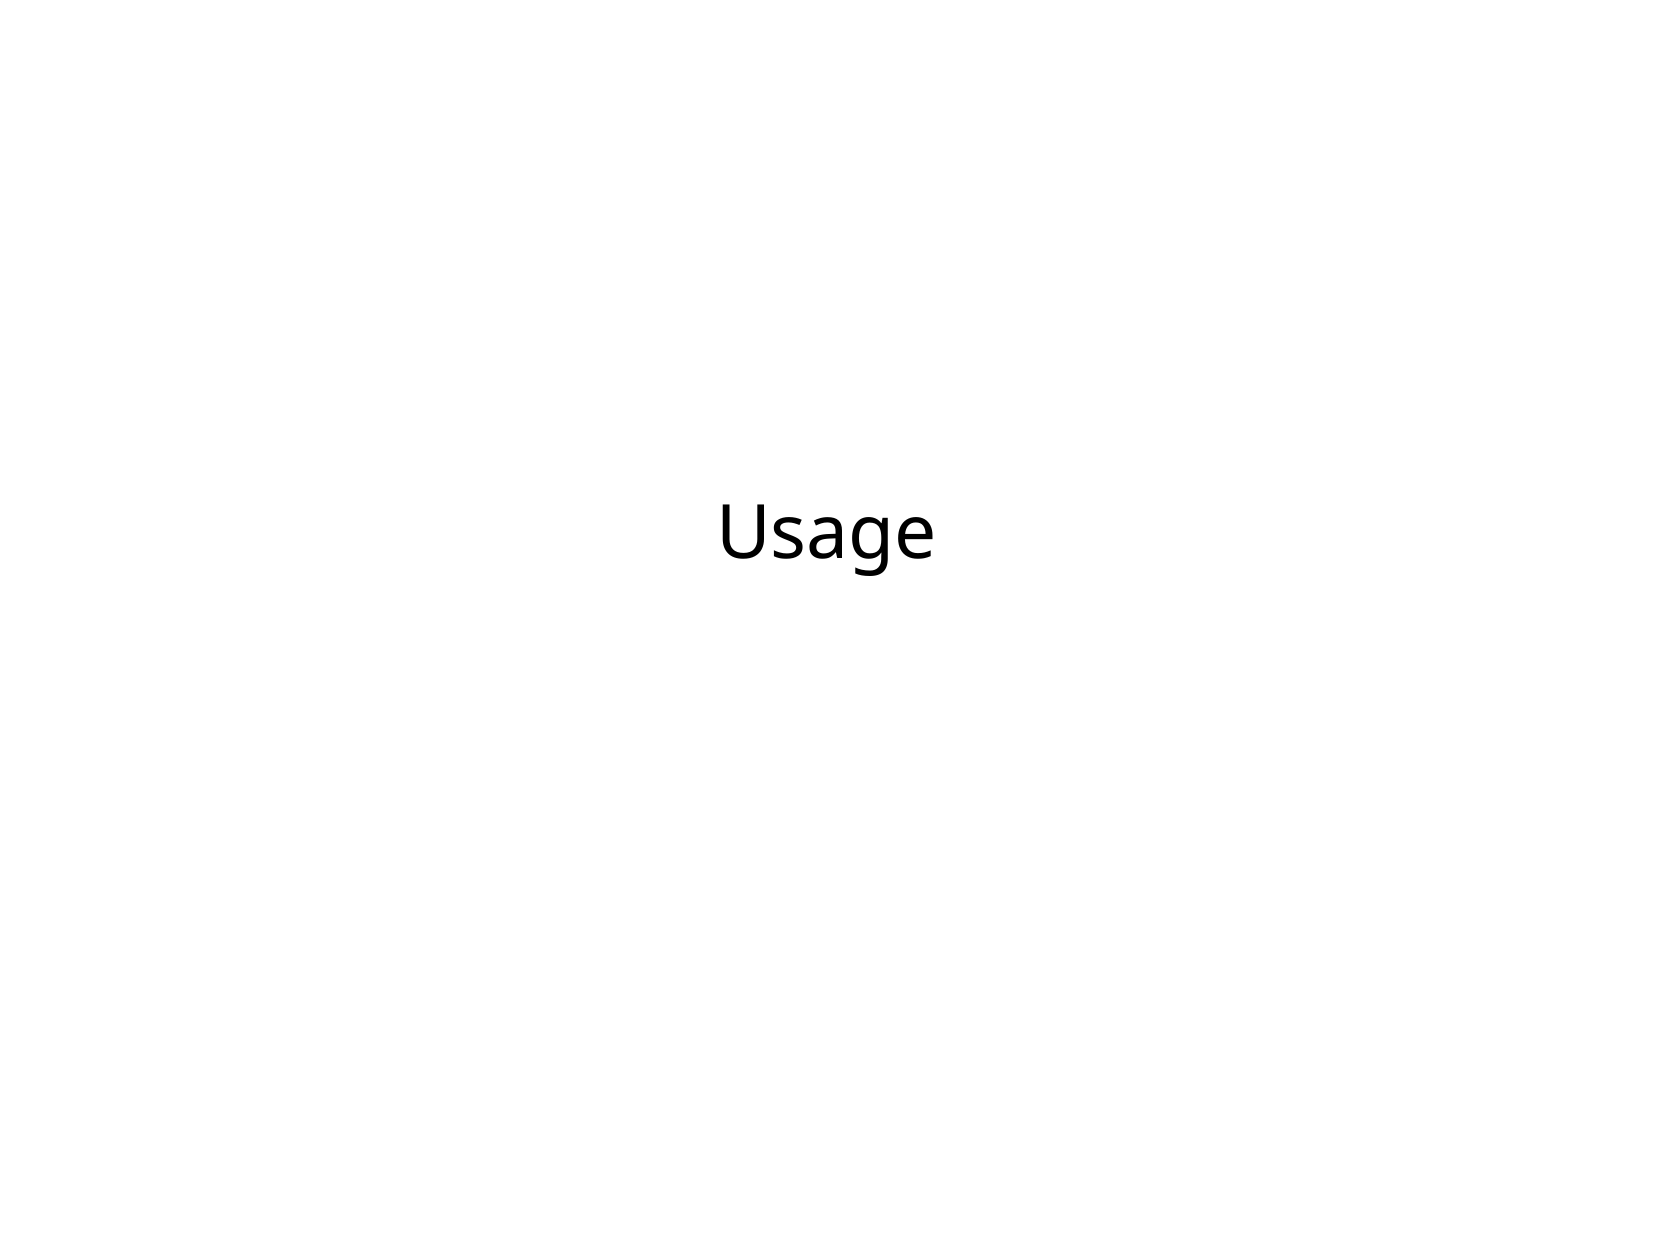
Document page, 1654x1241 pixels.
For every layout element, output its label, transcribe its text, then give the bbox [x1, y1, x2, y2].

subtitle Usage [82, 49, 1571, 1010]
